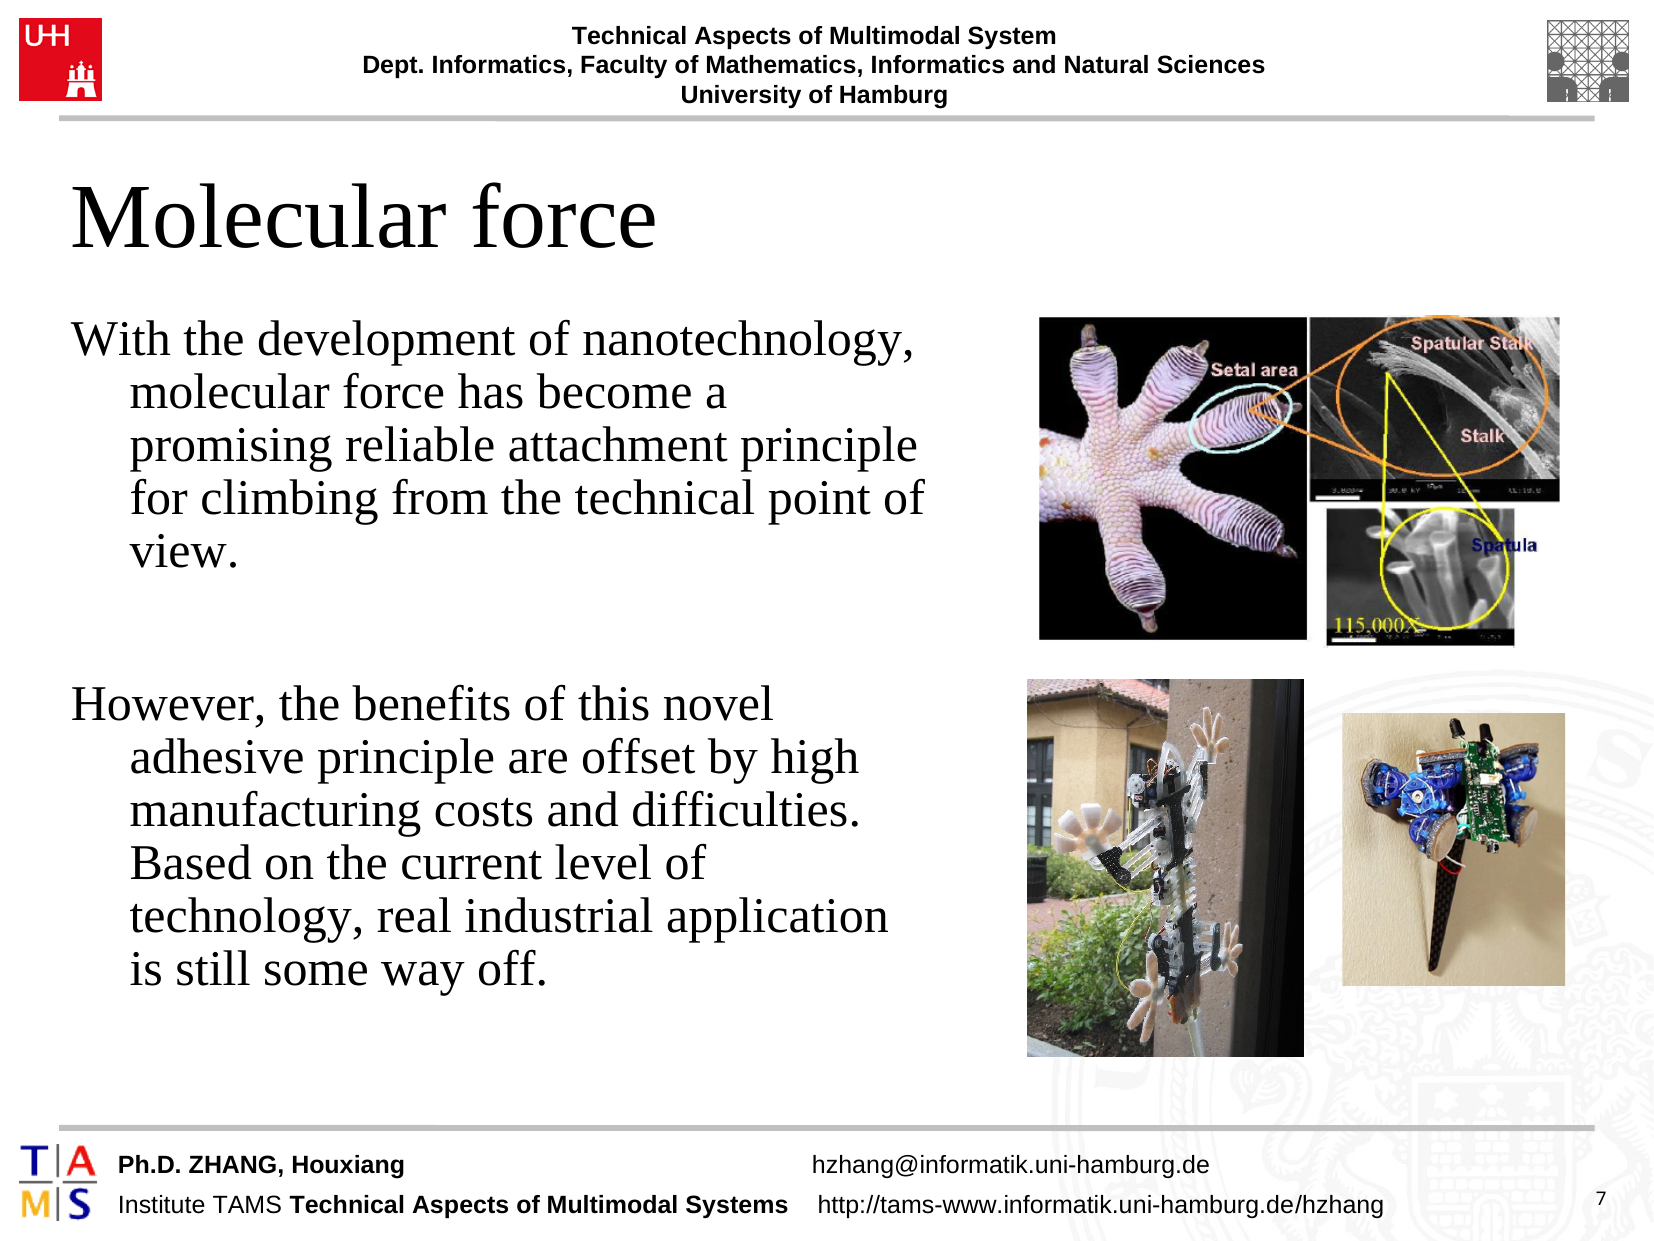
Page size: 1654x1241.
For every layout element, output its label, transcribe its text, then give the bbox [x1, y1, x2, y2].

picture [1037, 315, 1562, 648]
picture [1547, 20, 1629, 102]
picture [1342, 713, 1566, 986]
picture [1027, 679, 1304, 1058]
picture [19, 18, 102, 101]
picture [19, 1144, 97, 1221]
list With the development of nanotechnology, molecular force has become a promising reliable attachment principle for climbing from the technical point of view. However, the benefits of this novel adhesive principle are offset by high manufacturing costs and difficulties. Based on the current level of technology, real industrial application is still some way off. [70, 312, 934, 1134]
title Molecular force [70, 135, 1583, 298]
